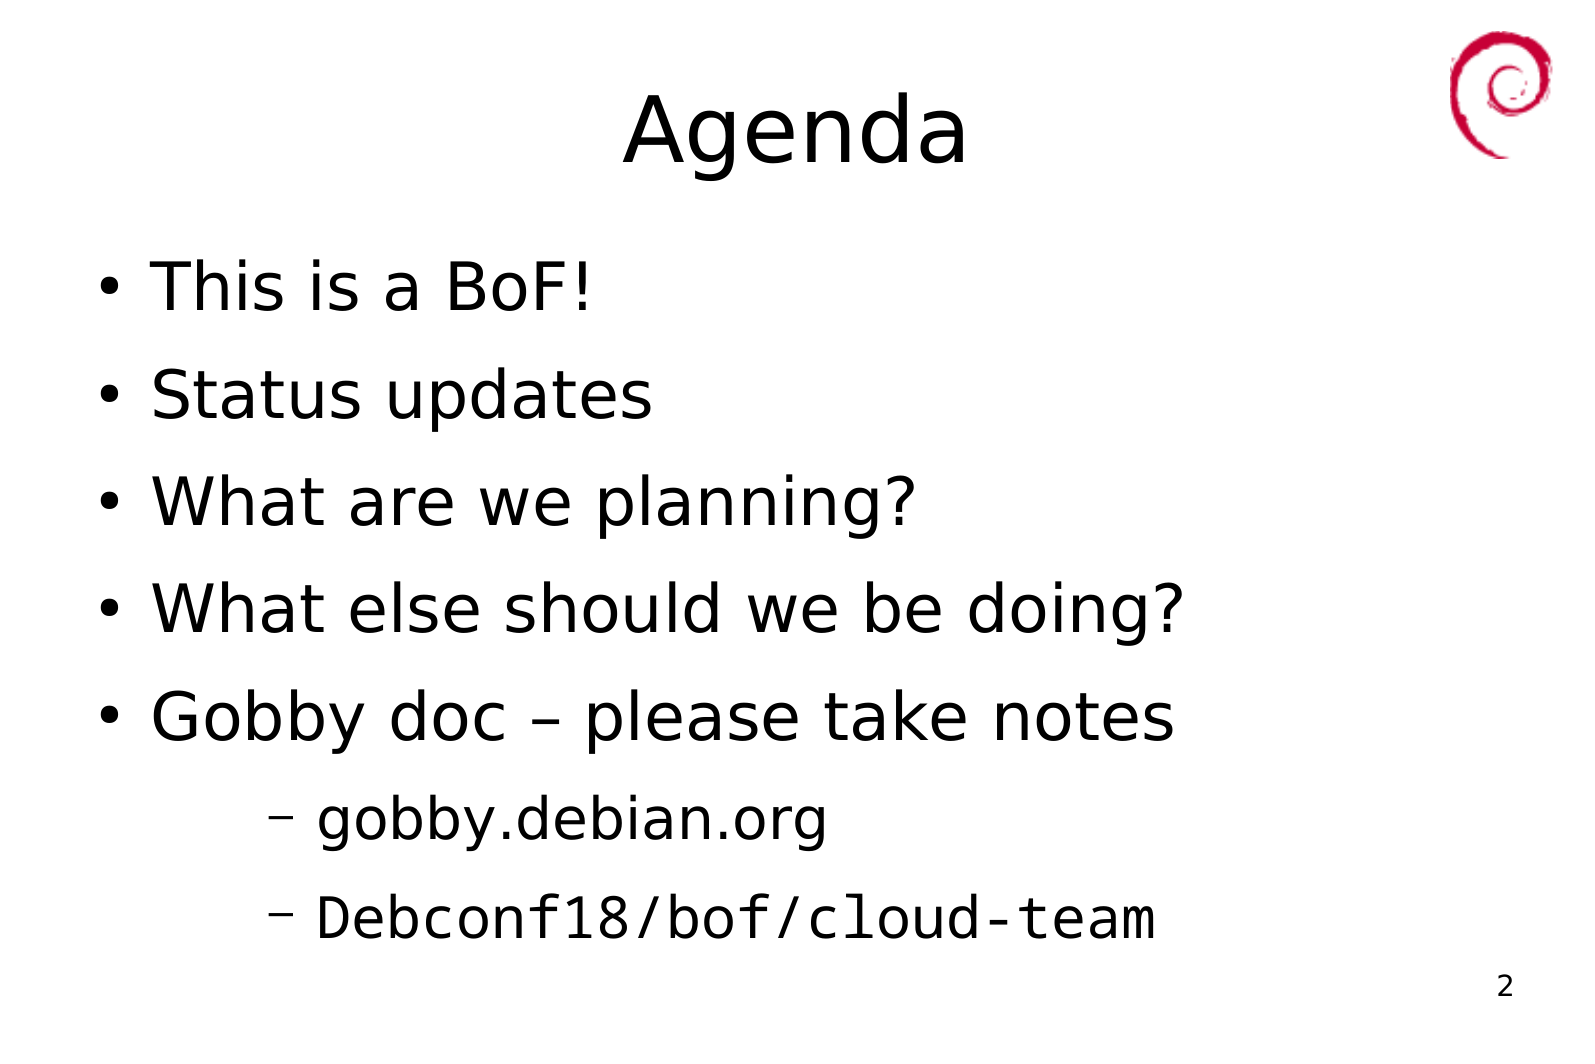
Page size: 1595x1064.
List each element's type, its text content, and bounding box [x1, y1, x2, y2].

picture [1450, 31, 1555, 159]
list This is a BoF! Status updates What are we planning? What else should we be doing? Gobby doc – please take notes gobby.debian.org Debconf18/bof/cloud-team [79, 248, 1515, 1052]
title Agenda [79, 42, 1515, 220]
